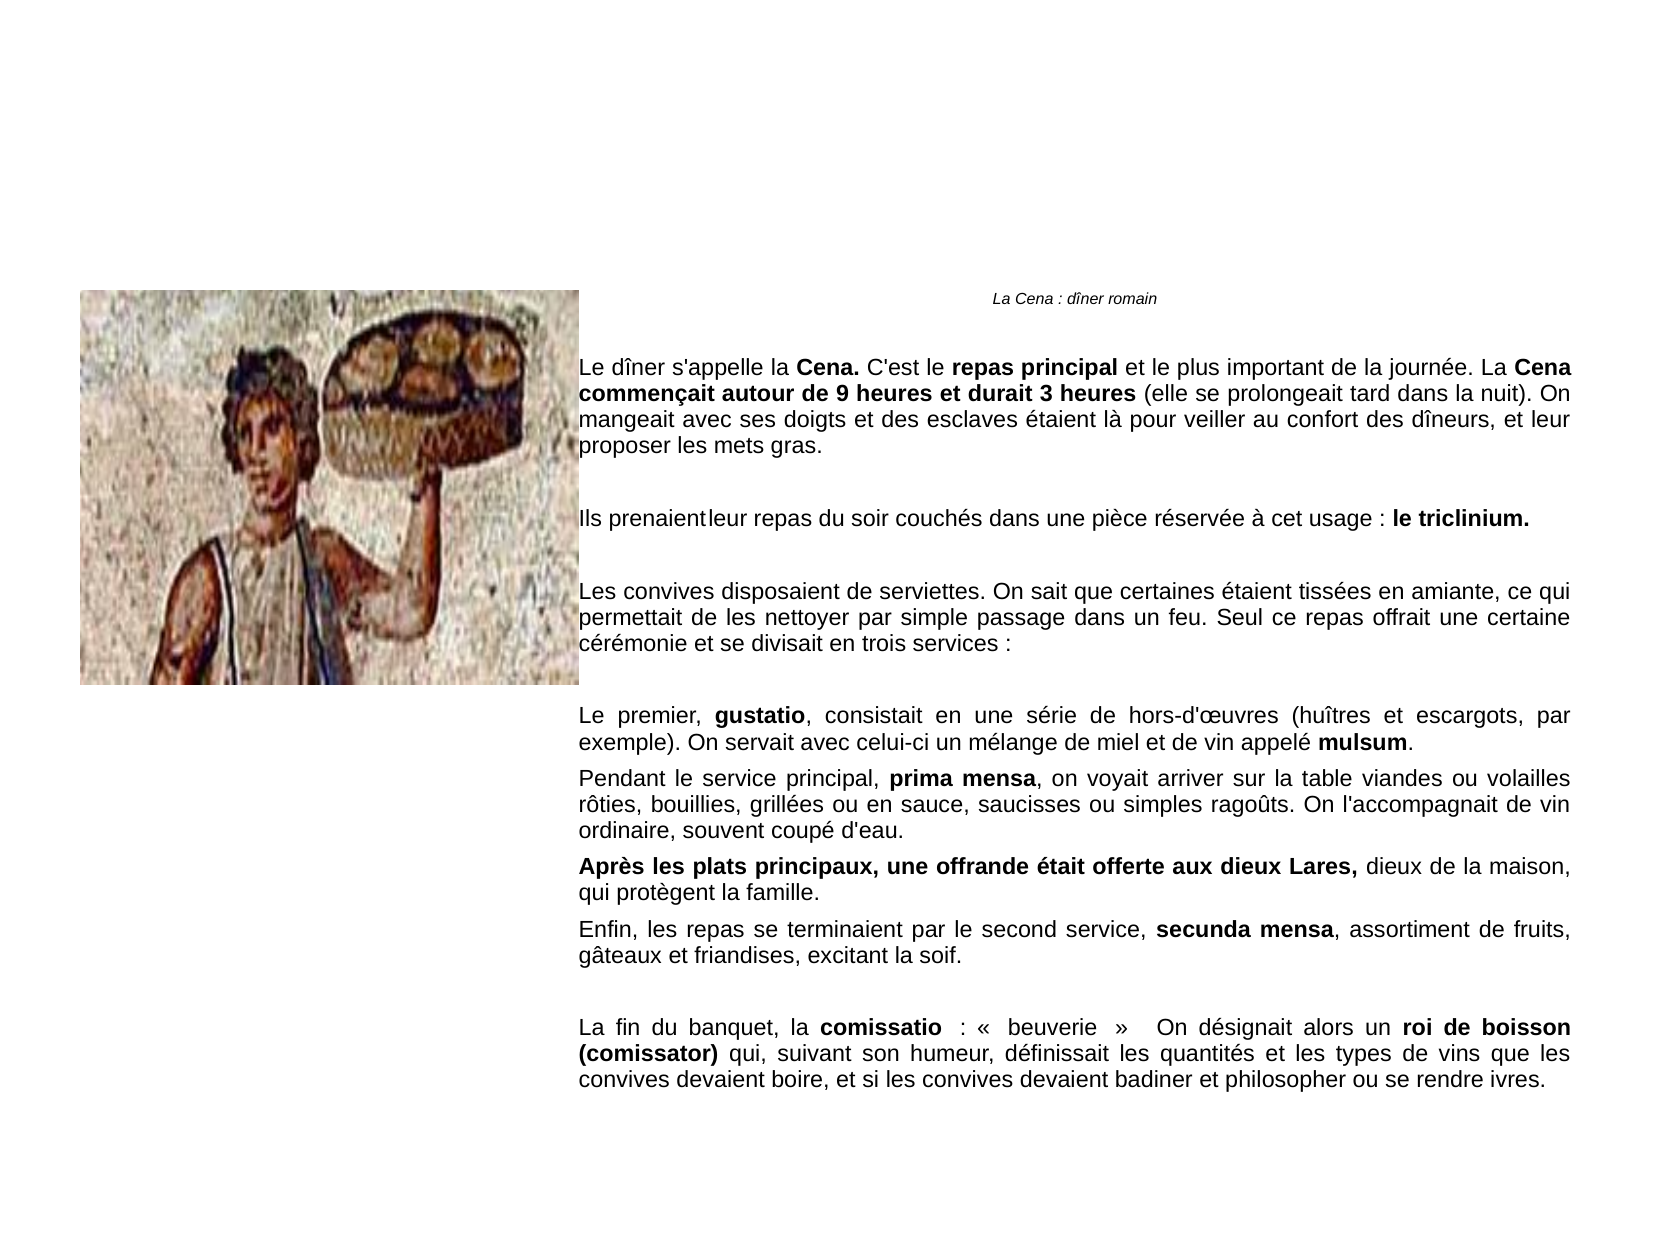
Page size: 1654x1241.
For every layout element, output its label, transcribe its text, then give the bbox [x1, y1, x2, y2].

list La Cena : dîner romain Le dîner s'appelle la Cena. C'est le repas principal et le plus important de la journée. La Cena commençait autour de 9 heures et durait 3 heures (elle se prolongeait tard dans la nuit). On mangeait avec ses doigts et des esclaves étaient là pour veiller au confort des dîneurs, et leur proposer les mets gras. Ils prenaient leur repas du soir couchés dans une pièce réservée à cet usage : le triclinium. Les convives disposaient de serviettes. On sait que certaines étaient tissées en amiante, ce qui permettait de les nettoyer par simple passage dans un feu. Seul ce repas offrait une certaine cérémonie et se divisait en trois services : Le premier, gustatio, consistait en une série de hors-d'œuvres (huîtres et escargots, par exemple). On servait avec celui-ci un mélange de miel et de vin appelé mulsum. Pendant le service principal, prima mensa, on voyait arriver sur la table viandes ou volailles rôties, bouillies, grillées ou en sauce, saucisses ou simples ragoûts. On l'accompagnait de vin ordinaire, souvent coupé d'eau. Après les plats principaux, une offrande était offerte aux dieux Lares, dieux de la maison, qui protègent la famille. Enfin, les repas se terminaient par le second service, secunda mensa, assortiment de fruits, gâteaux et friandises, excitant la soif. La fin du banquet, la comissatio : « beuverie » On désignait alors un roi de boisson (comissator) qui, suivant son humeur, définissait les quantités et les types de vins que les convives devaient boire, et si les convives devaient badiner et philosopher ou se rendre ivres. [578, 290, 1572, 1109]
picture [80, 290, 579, 686]
